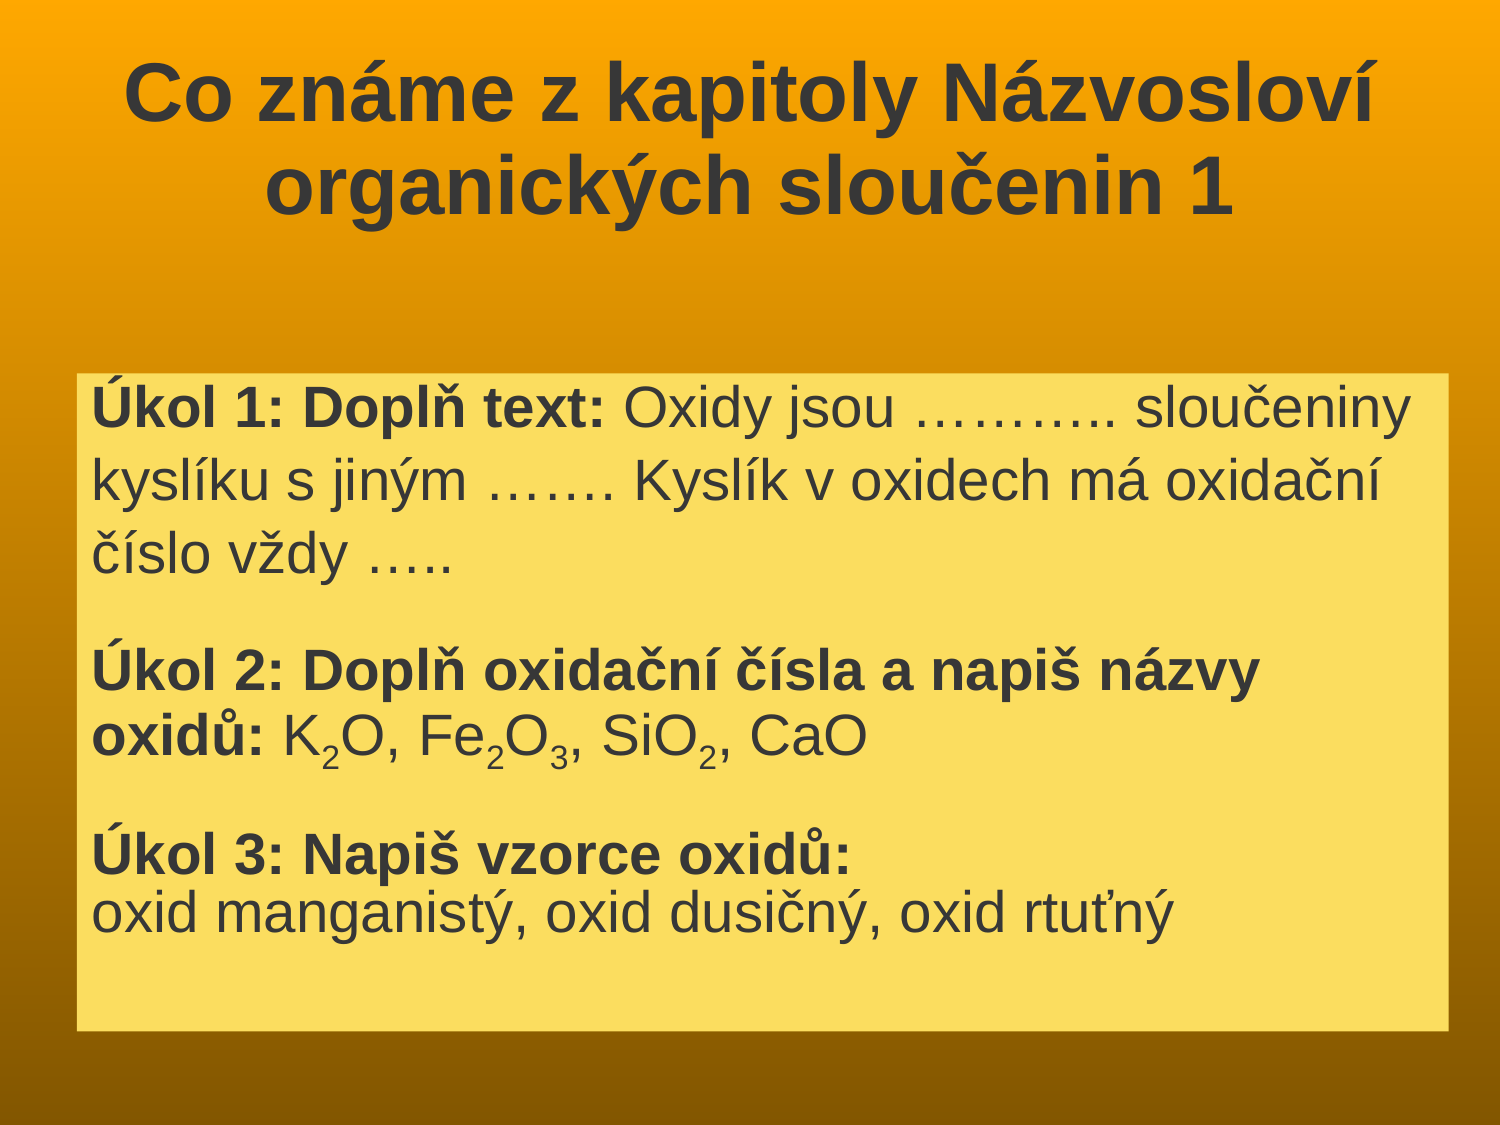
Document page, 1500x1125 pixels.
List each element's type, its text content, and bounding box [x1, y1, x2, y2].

title Co známe z kapitoly Názvosloví organických sloučenin 1 [75, 38, 1426, 240]
list Úkol 1: Doplň text: Oxidy jsou ……….. sloučeniny kyslíku s jiným ……. Kyslík v oxidech má oxidační číslo vždy ….. Úkol 2: Doplň oxidační čísla a napiš názvy oxidů: K2O, Fe2O3, SiO2, CaO Úkol 3: Napiš vzorce oxidů: oxid manganistý, oxid dusičný, oxid rtuťný [76, 373, 1449, 1032]
